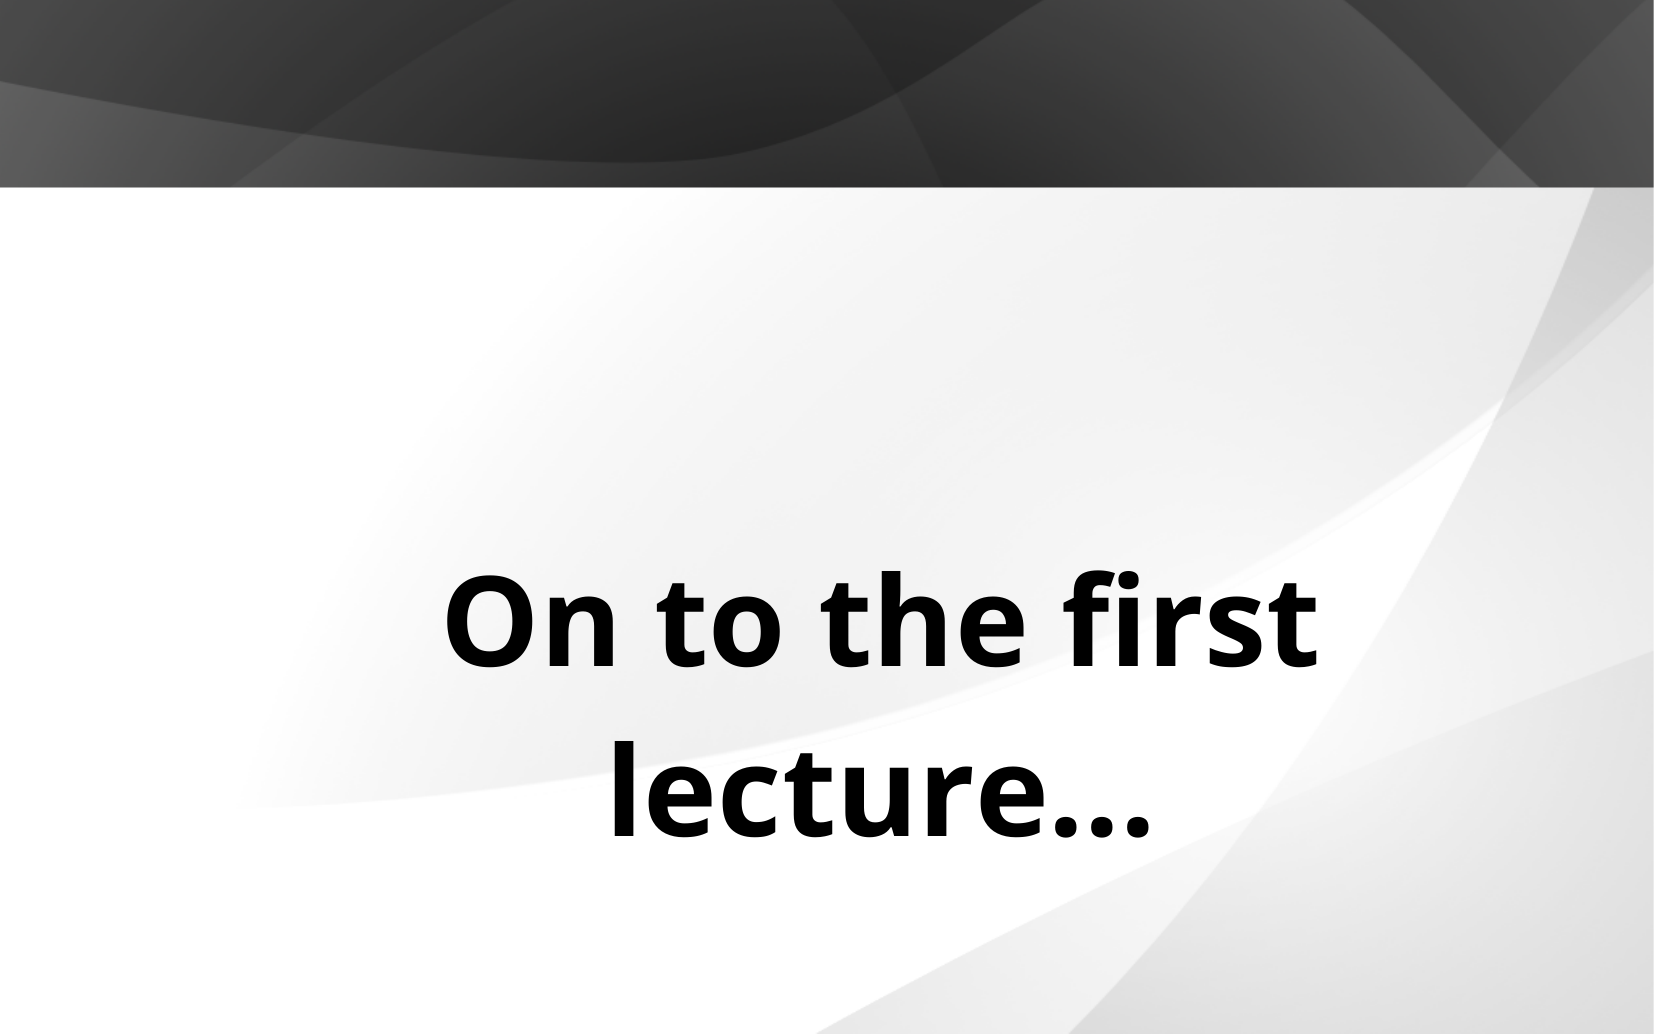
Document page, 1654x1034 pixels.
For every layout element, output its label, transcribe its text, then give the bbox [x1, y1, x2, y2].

text_box On to the first lecture... [412, 525, 1351, 870]
picture [0, 0, 1654, 1034]
